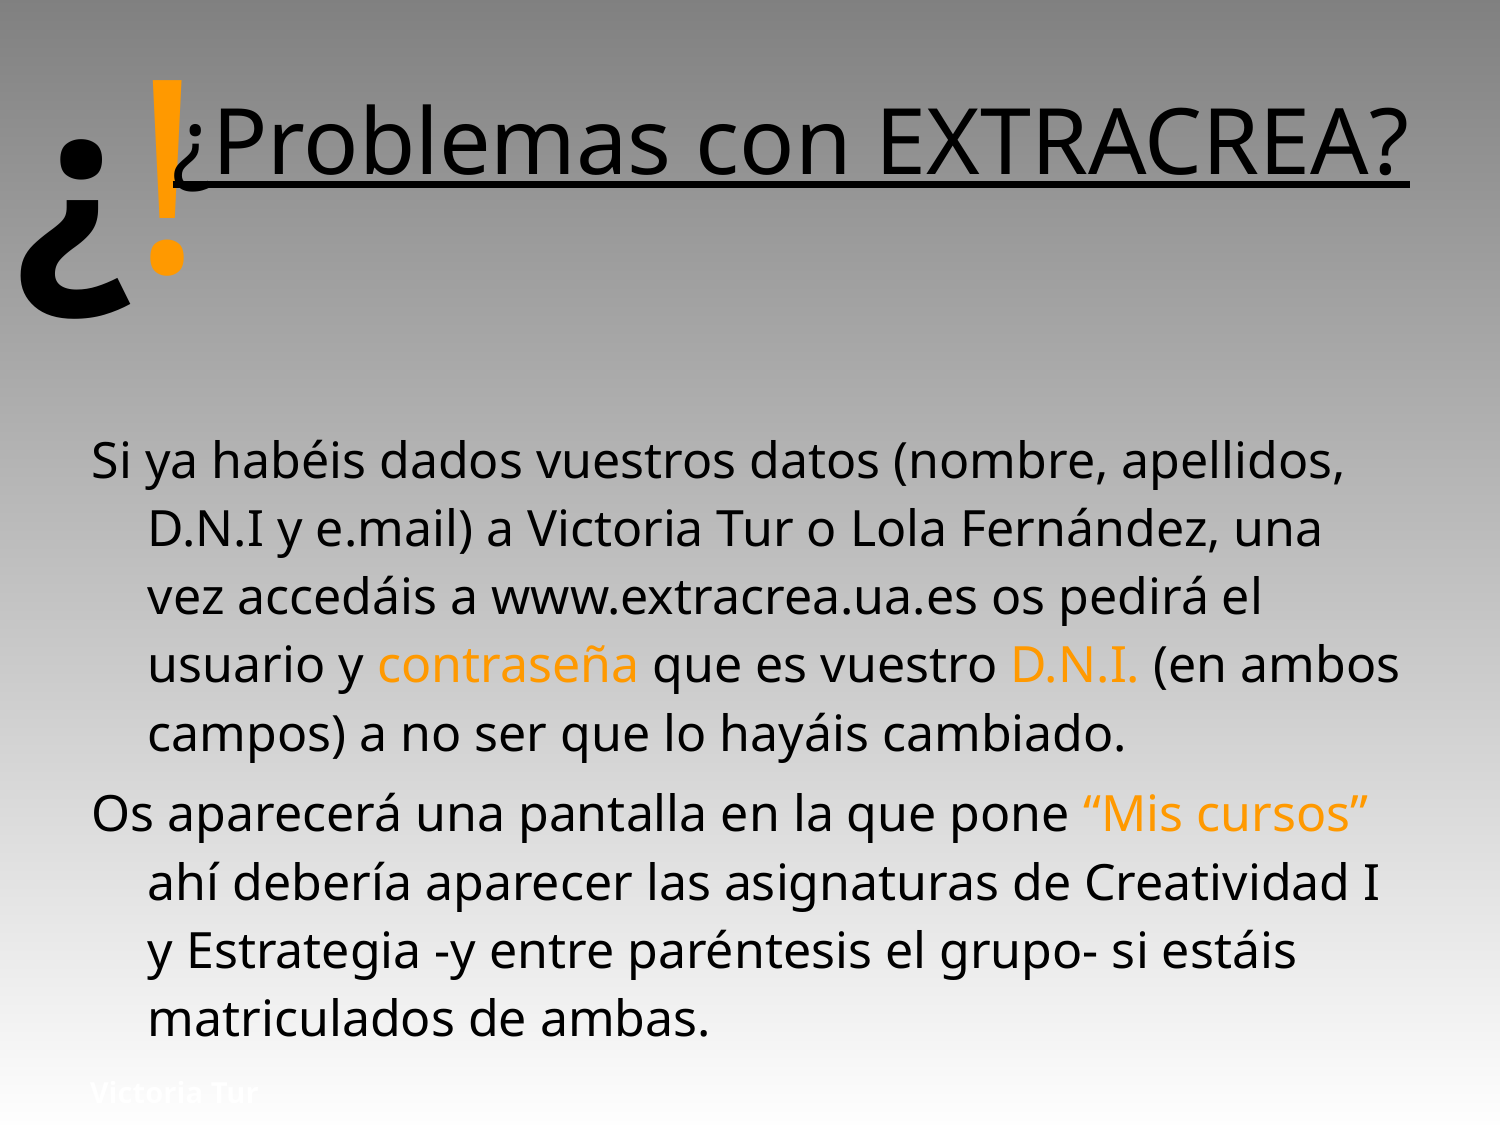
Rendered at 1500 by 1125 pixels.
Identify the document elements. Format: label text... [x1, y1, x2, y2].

title ¿Problemas con EXTRACREA? [75, 45, 1426, 233]
list Si ya habéis dados vuestros datos (nombre, apellidos, D.N.I y e.mail) a Victoria Tur o Lola Fernández, una vez accedáis a www.extracrea.ua.es os pedirá el usuario y contraseña que es vuestro D.N.I. (en ambos campos) a no ser que lo hayáis cambiado. Os aparecerá una pantalla en la que pone “Mis cursos” ahí debería aparecer las asignaturas de Creatividad I y Estrategia -y entre paréntesis el grupo- si estáis matriculados de ambas. [76, 255, 1427, 998]
